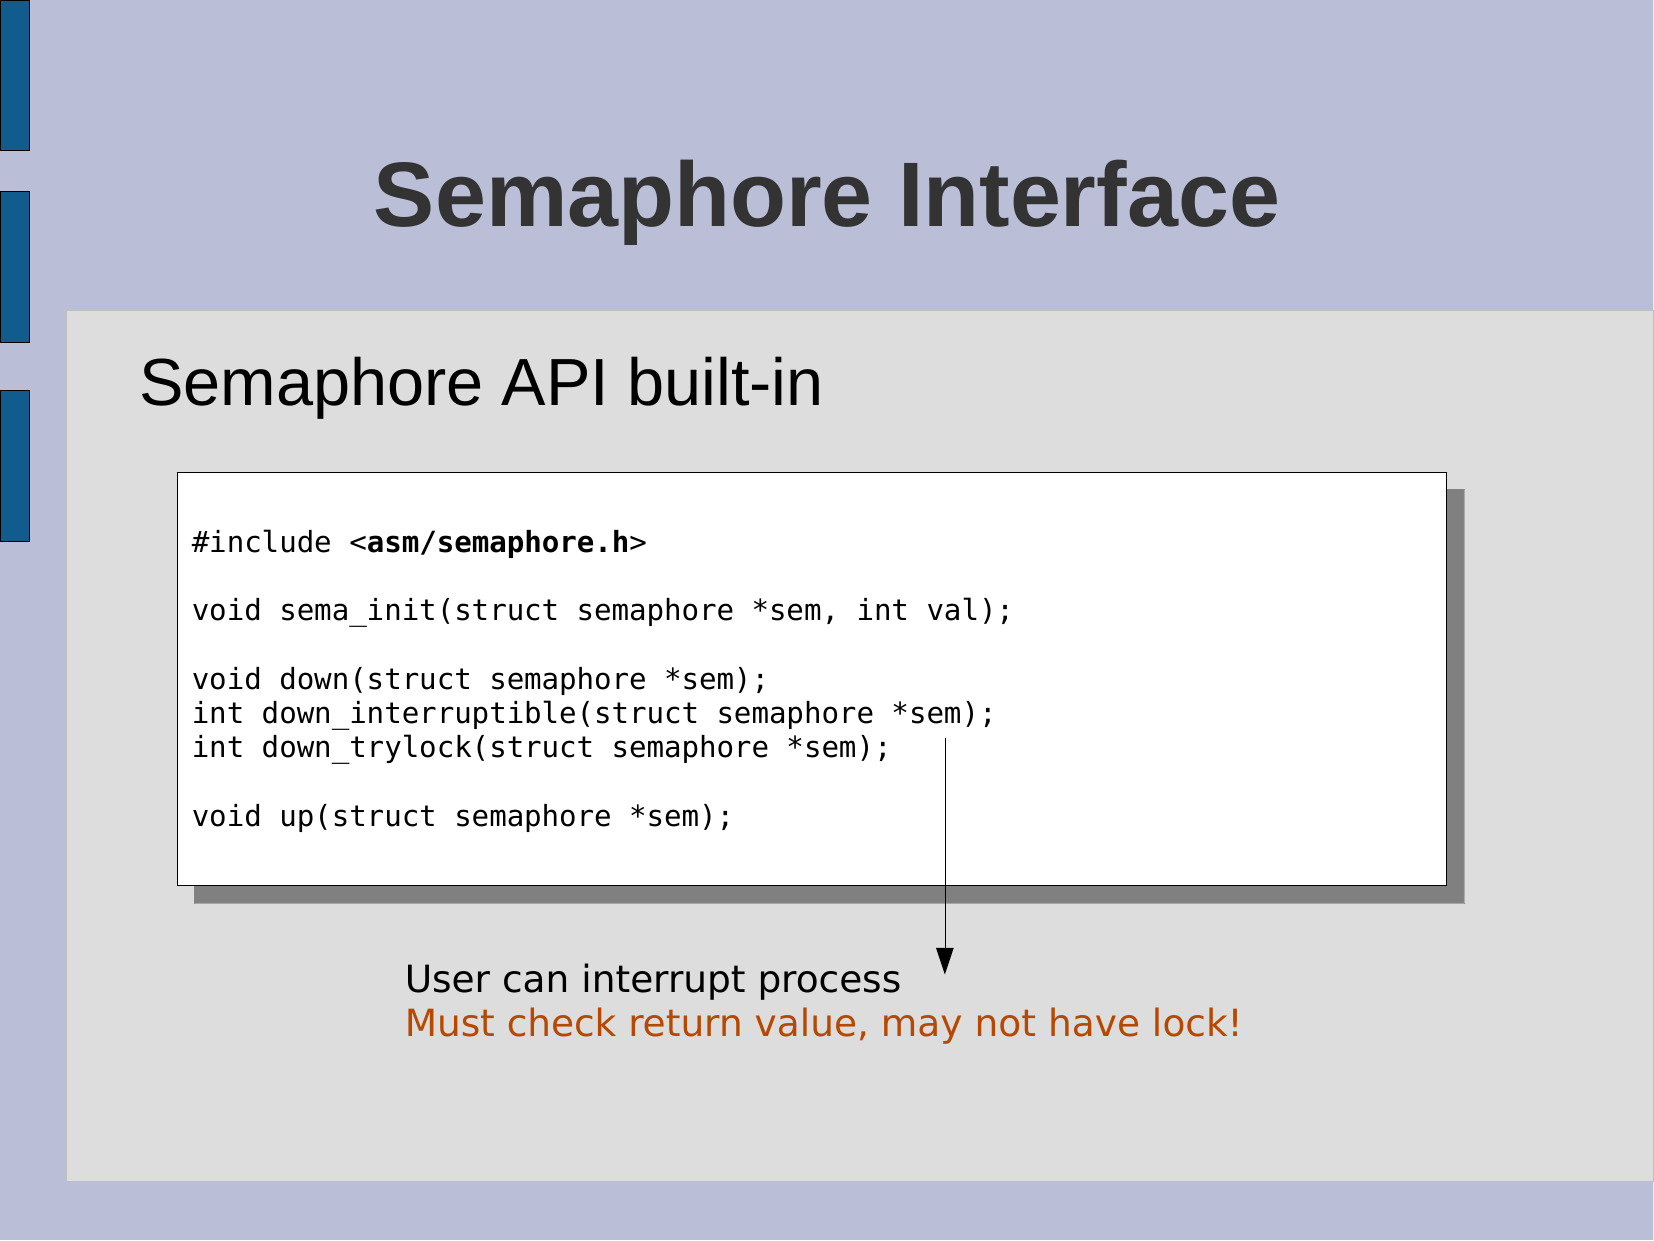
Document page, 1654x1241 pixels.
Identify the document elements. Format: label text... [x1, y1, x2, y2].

title Semaphore Interface [121, 98, 1534, 291]
list Semaphore API built-in [121, 344, 1534, 502]
text_box #include <asm/semaphore.h> void sema_init(struct semaphore *sem, int val); void down(struct semaphore *sem); int down_interruptible(struct semaphore *sem); int down_trylock(struct semaphore *sem); void up(struct semaphore *sem); [177, 502, 1447, 886]
text_box User can interrupt process Must check return value, may not have lock! [377, 950, 1441, 1053]
